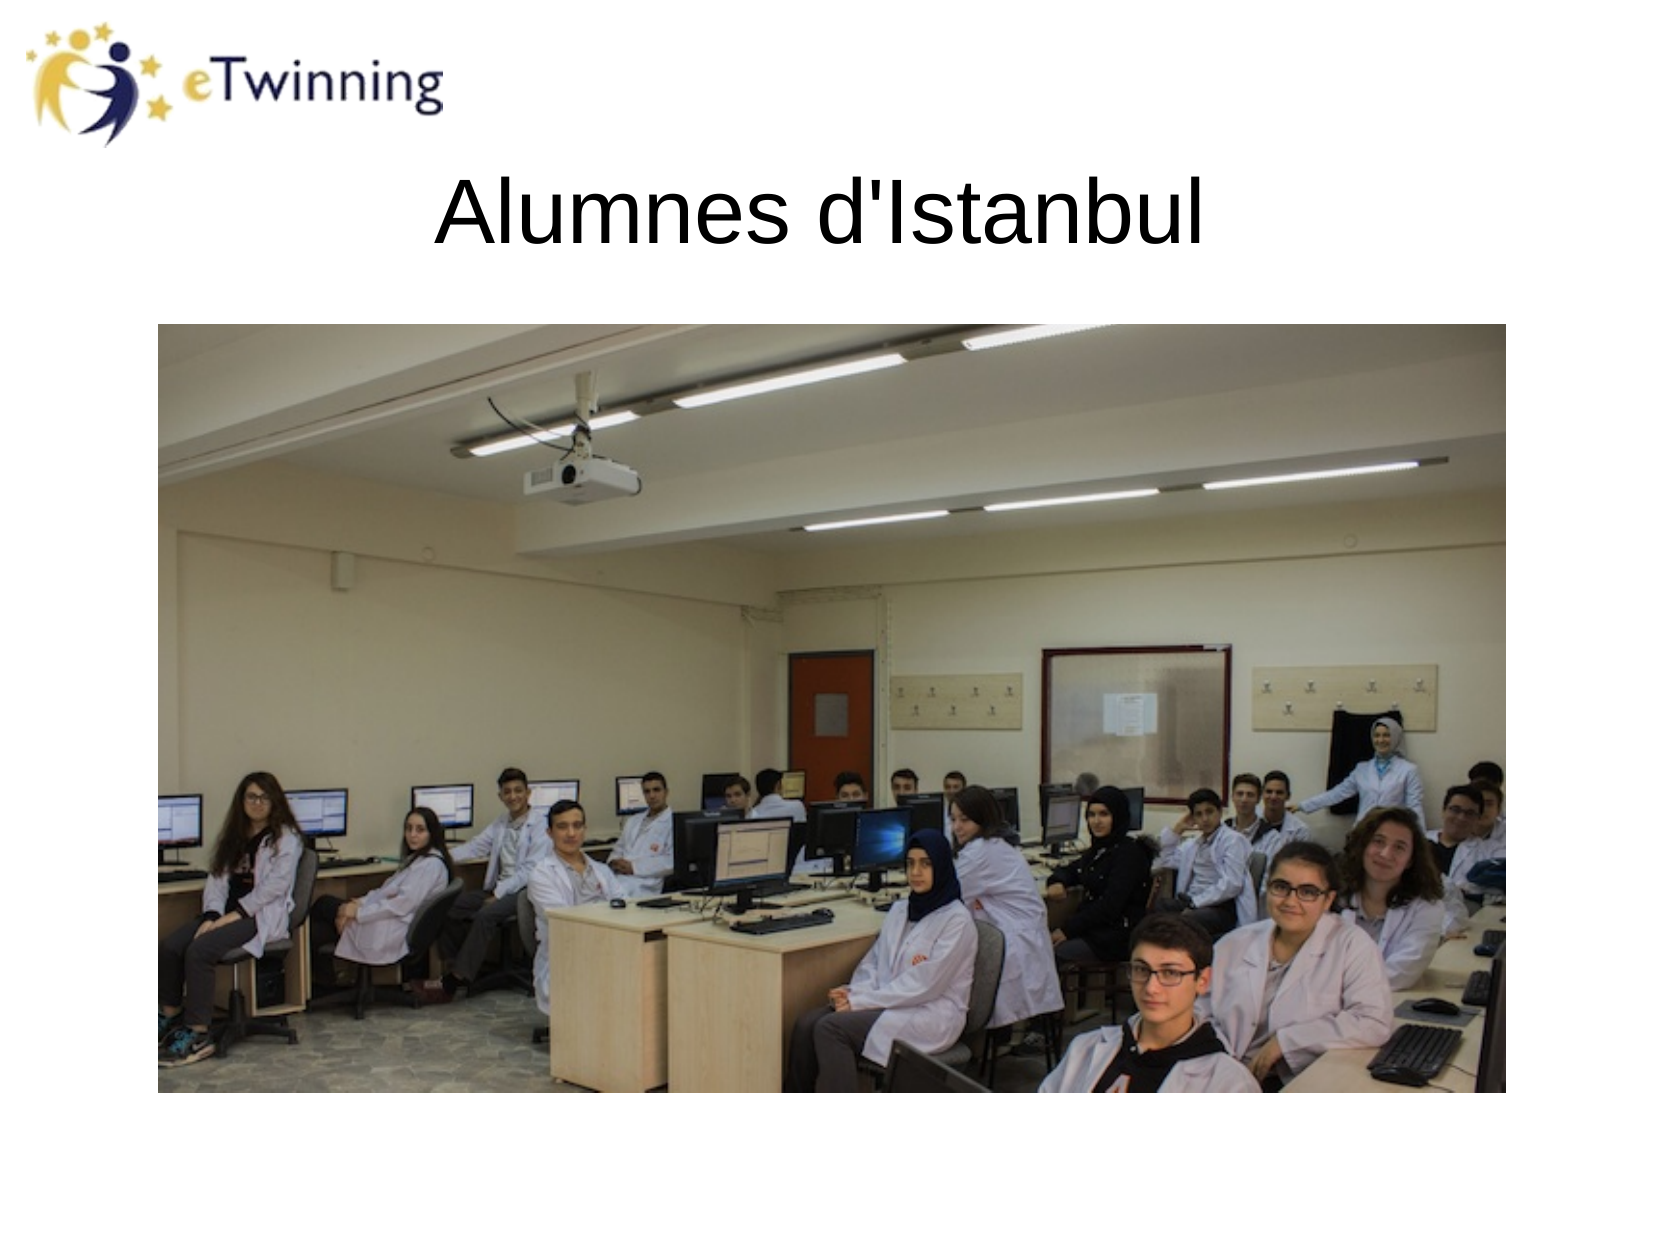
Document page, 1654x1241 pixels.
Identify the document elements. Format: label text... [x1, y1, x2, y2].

picture [26, 20, 443, 148]
title Alumnes d'Istanbul [76, 127, 1565, 296]
picture [158, 324, 1506, 1093]
